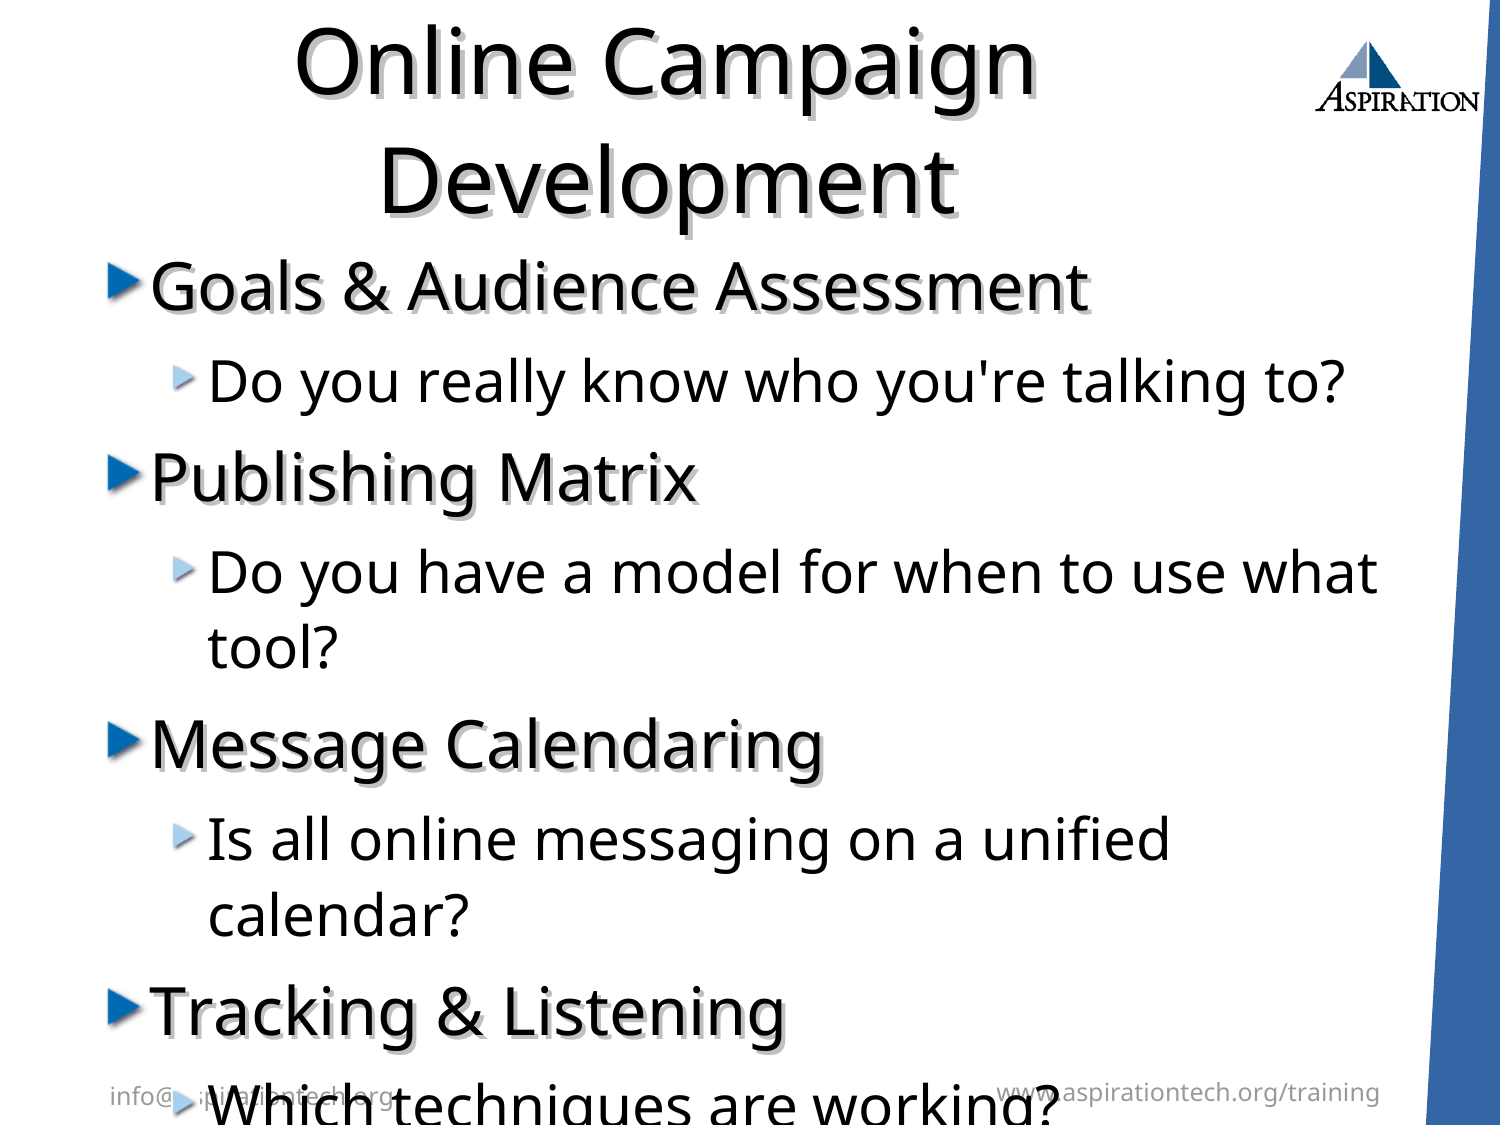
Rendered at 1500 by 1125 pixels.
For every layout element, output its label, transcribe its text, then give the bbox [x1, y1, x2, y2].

list Goals & Audience Assessment Do you really know who you're talking to? Publishing Matrix Do you have a model for when to use what tool? Message Calendaring Is all online messaging on a unified calendar? Tracking & Listening Which techniques are working? [49, 238, 1447, 1064]
picture [171, 1087, 200, 1121]
picture [1315, 41, 1480, 120]
title Online Campaign Development [49, 19, 1284, 206]
